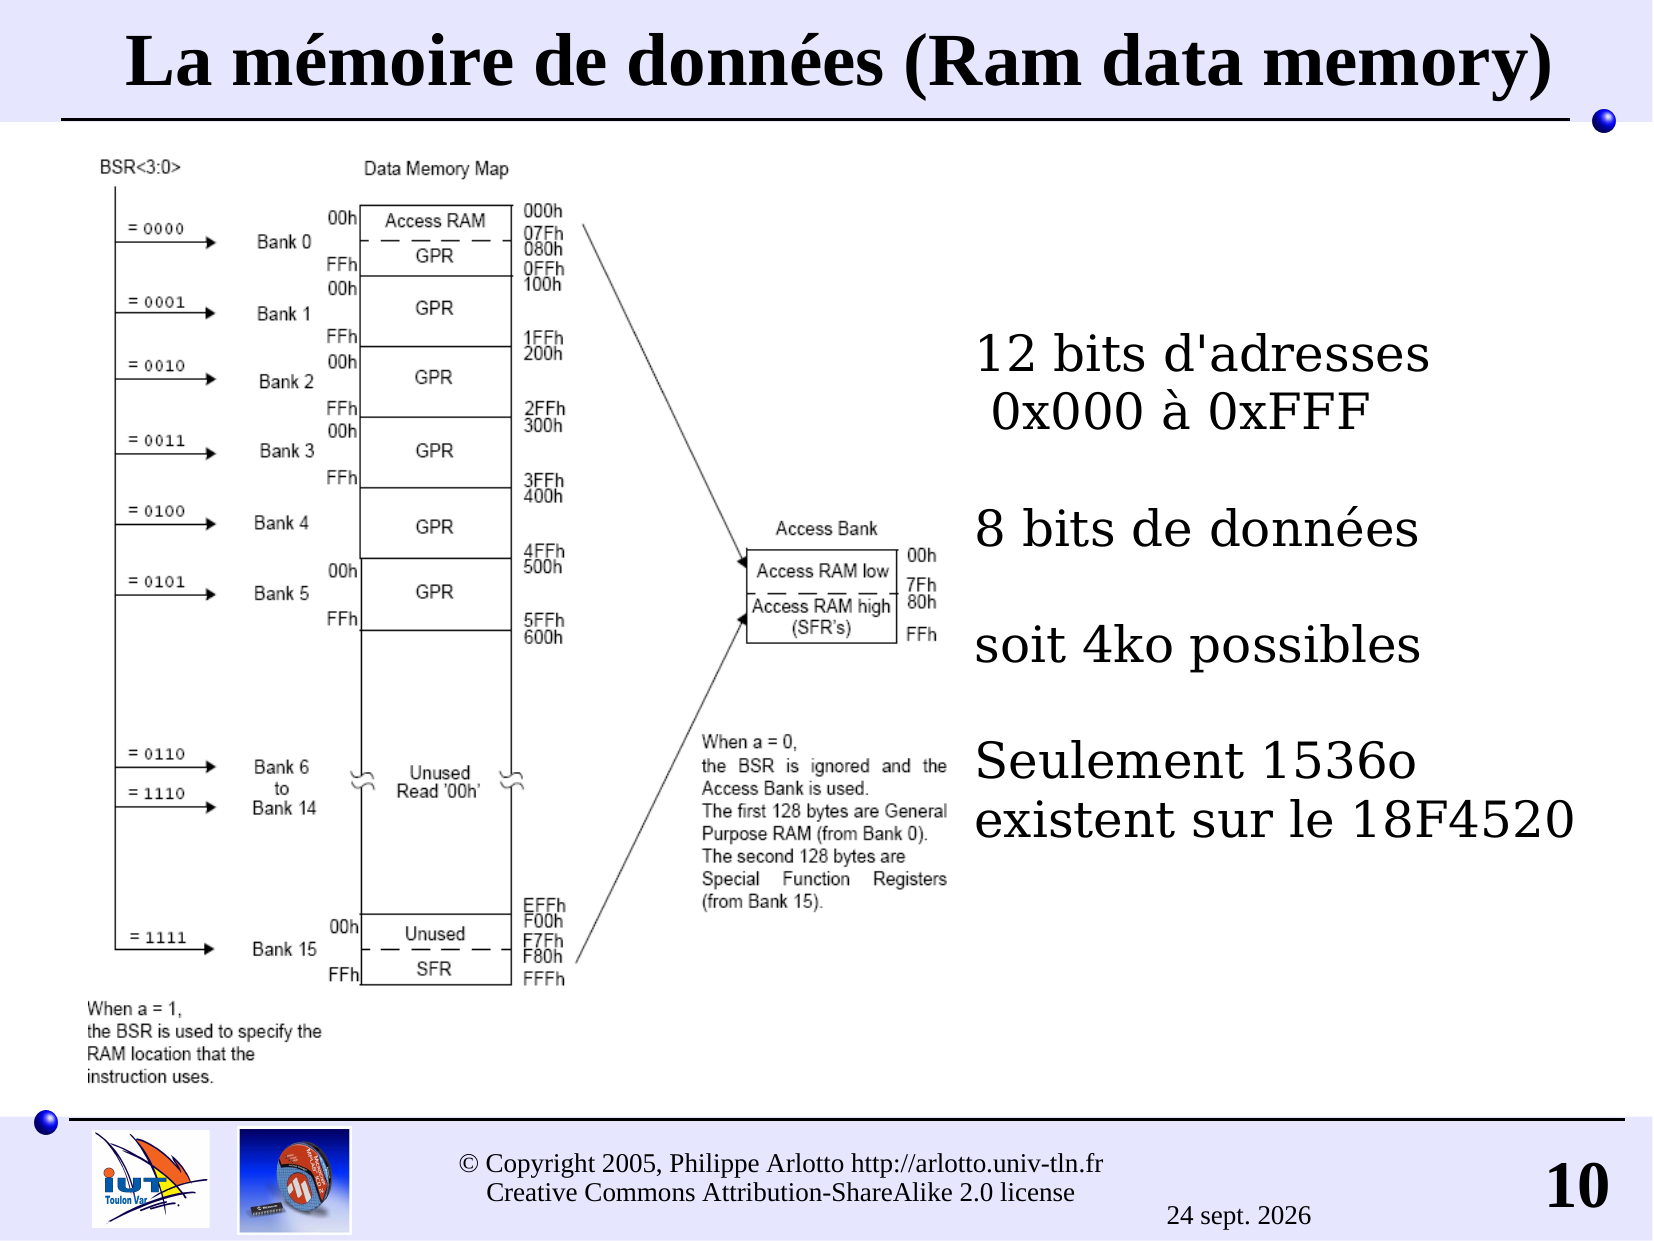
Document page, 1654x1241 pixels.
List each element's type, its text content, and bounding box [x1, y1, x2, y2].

picture [88, 147, 959, 1093]
picture [237, 1126, 352, 1235]
title La mémoire de données (Ram data memory) [95, 14, 1585, 107]
text_box 12 bits d'adresses 0x000 à 0xFFF 8 bits de données soit 4ko possibles Seulement 1536o existent sur le 18F4520 [974, 324, 1595, 908]
